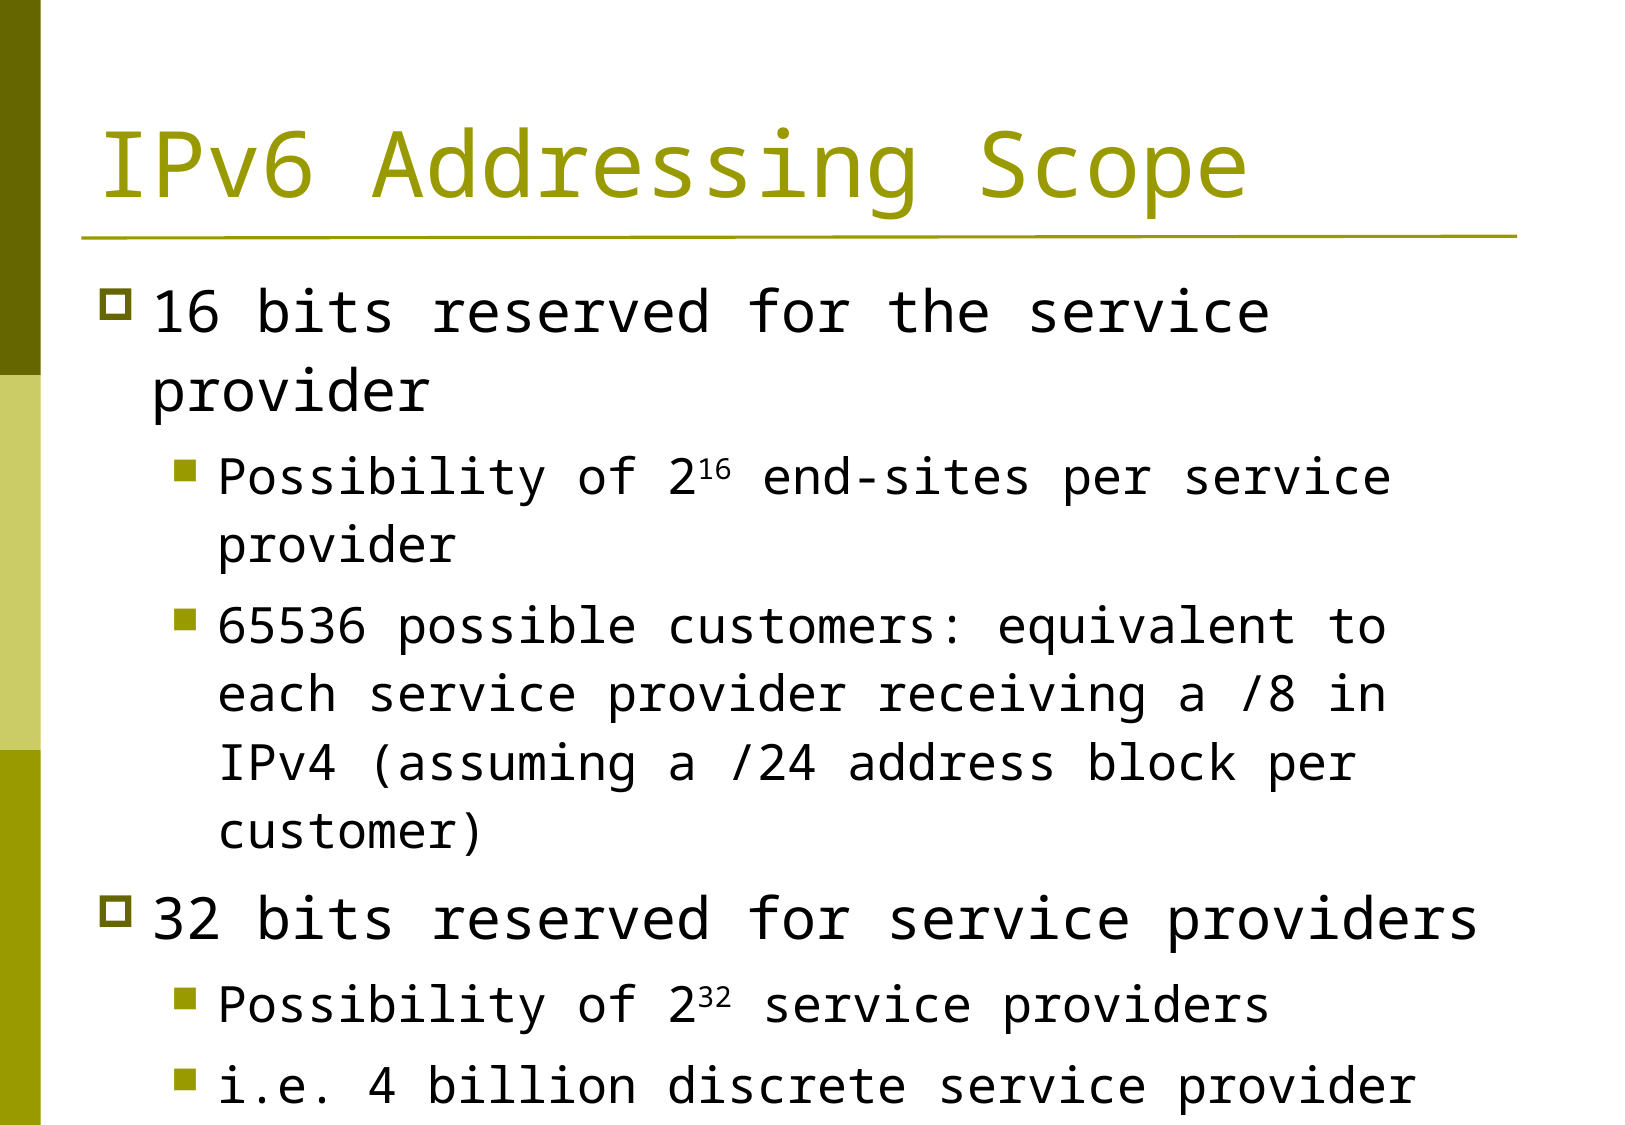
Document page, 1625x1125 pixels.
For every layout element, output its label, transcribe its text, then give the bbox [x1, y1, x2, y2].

list 16 bits reserved for the service provider Possibility of 216 end-sites per service provider 65536 possible customers: equivalent to each service provider receiving a /8 in IPv4 (assuming a /24 address block per customer)‏ 32 bits reserved for service providers Possibility of 232 service providers i.e. 4 billion discrete service provider networks Although some service providers already are justifying more than a /32 Equivalent to the size of the entire IPv4 address space [81, 262, 1544, 1125]
title IPv6 Addressing Scope [81, 45, 1544, 233]
